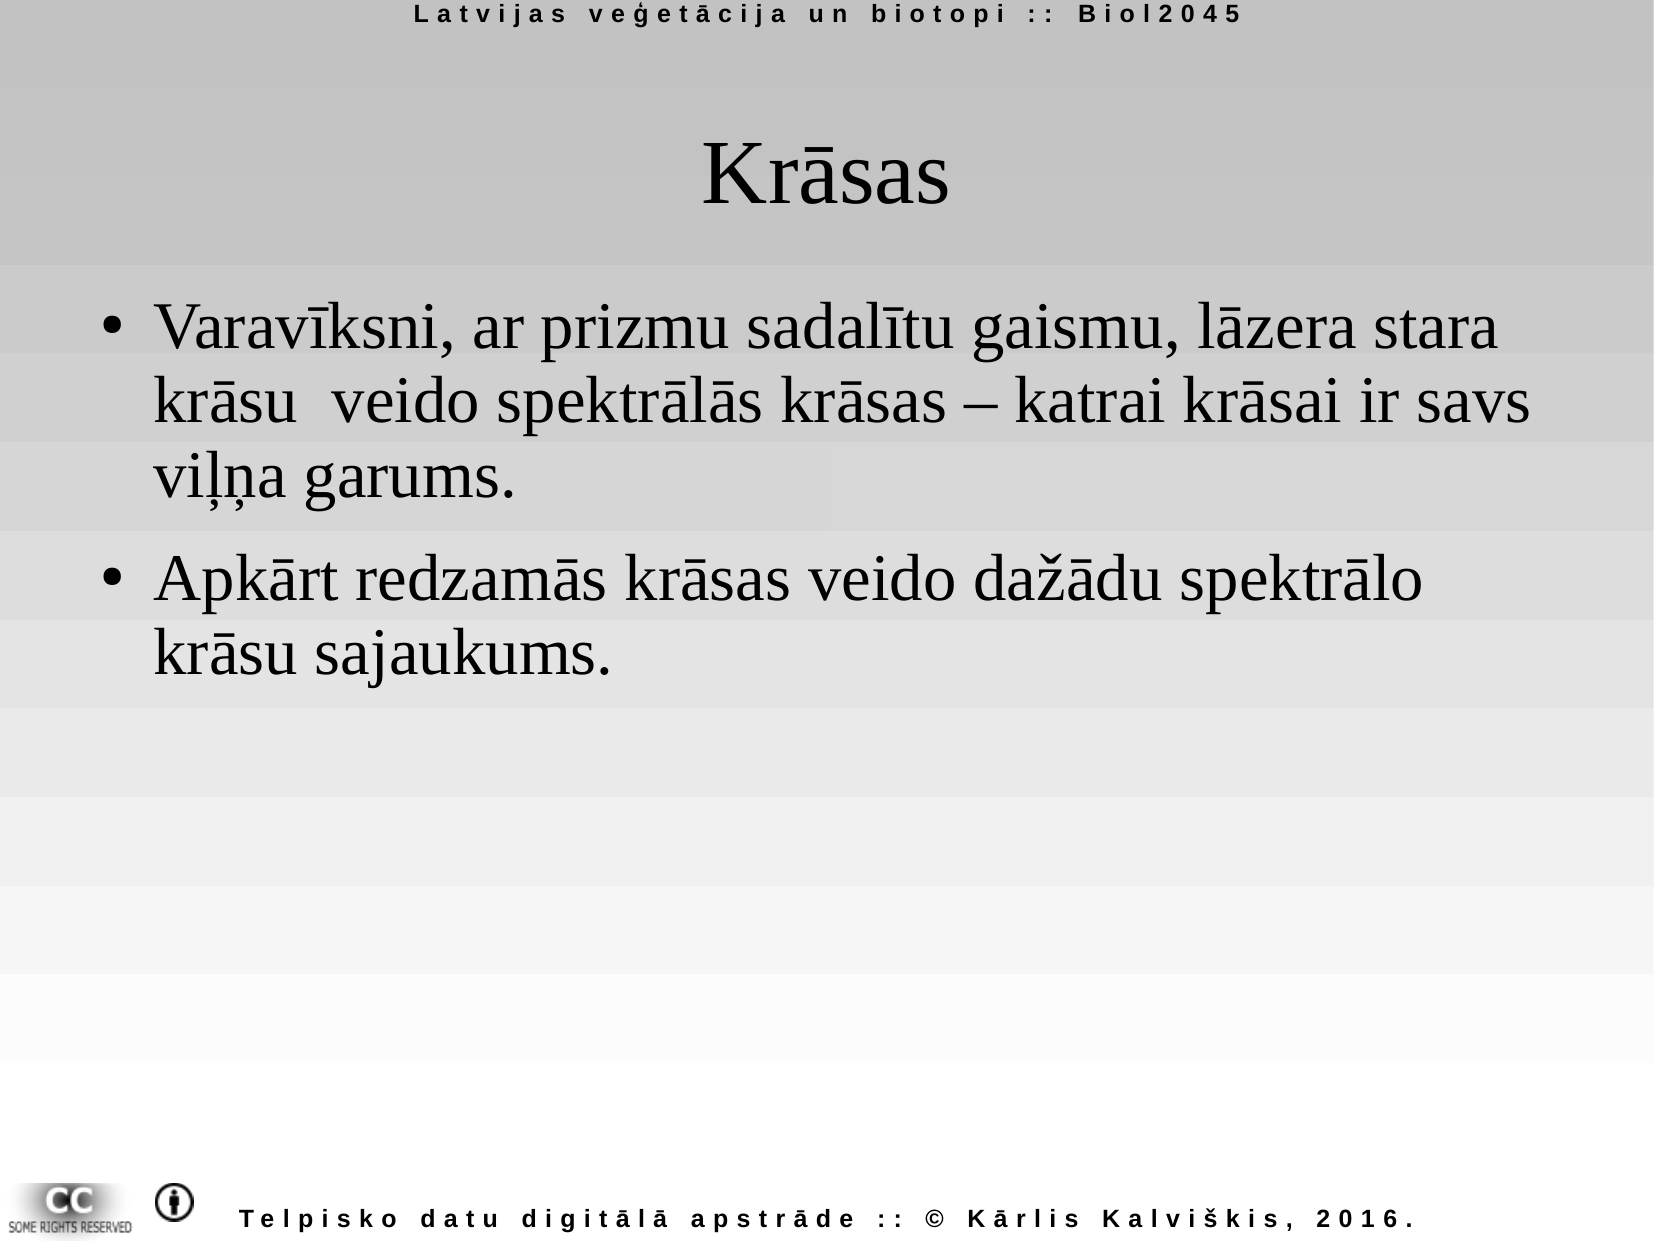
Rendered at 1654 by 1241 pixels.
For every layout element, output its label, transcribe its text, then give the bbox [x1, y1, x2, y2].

list Varavīksni, ar prizmu sadalītu gaismu, lāzera stara krāsu veido spektrālās krāsas – katrai krāsai ir savs viļņa garums. Apkārt redzamās krāsas veido dažādu spektrālo krāsu sajaukums. [82, 289, 1571, 1113]
title Krāsas [29, 49, 1625, 296]
picture [0, 0, 1654, 1241]
